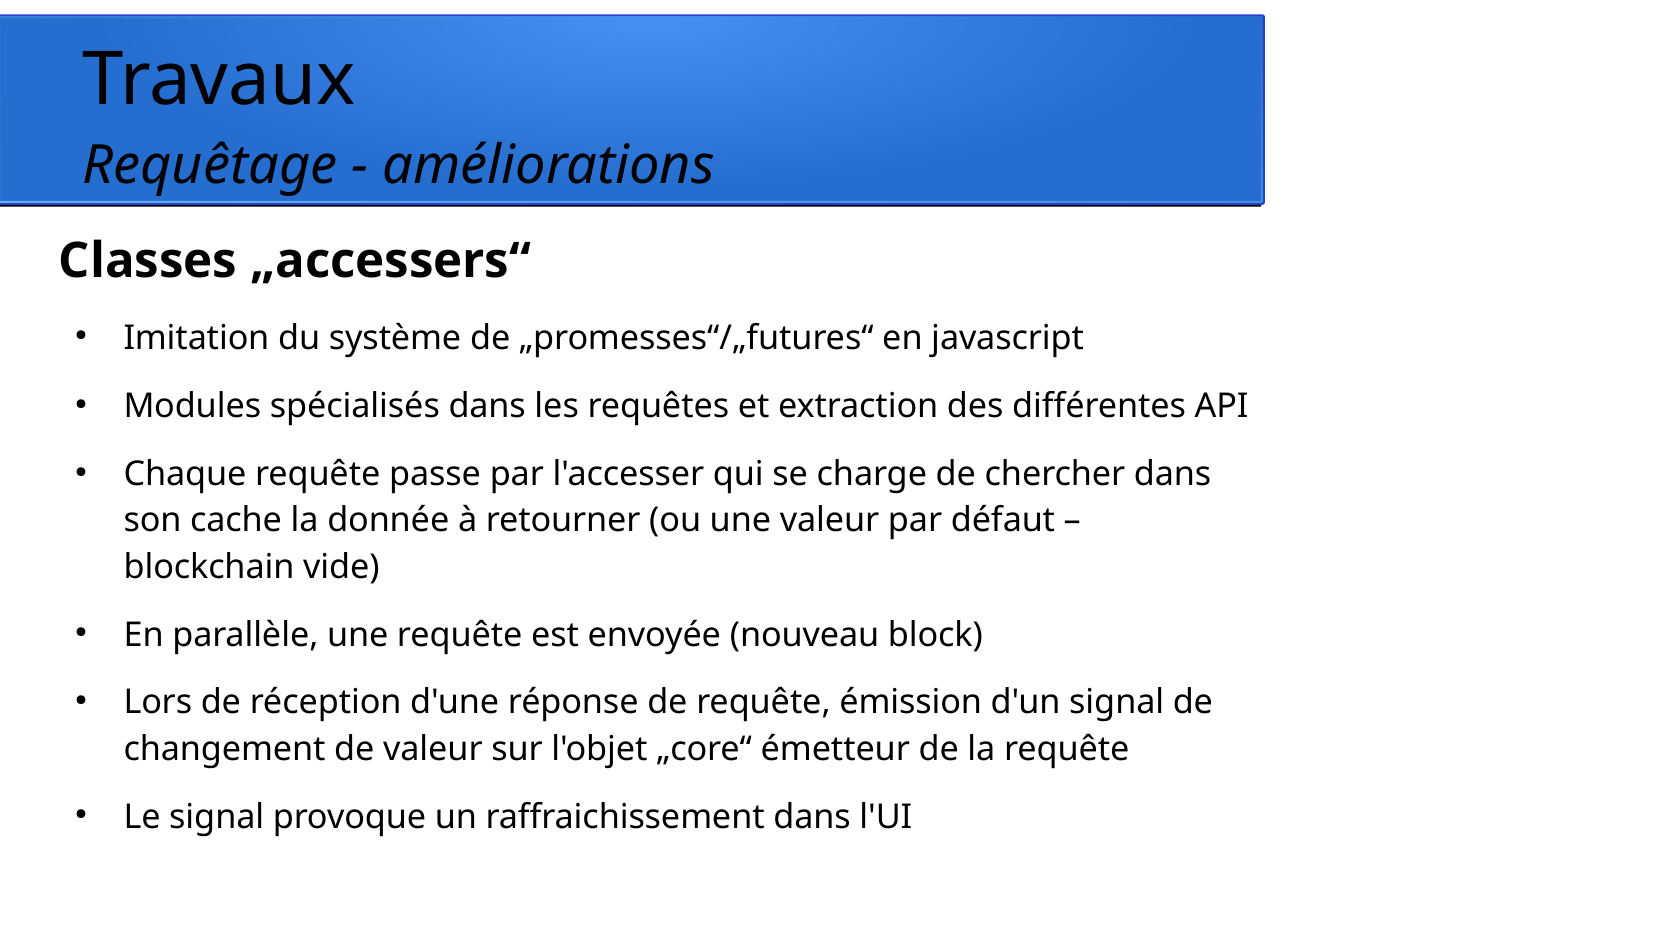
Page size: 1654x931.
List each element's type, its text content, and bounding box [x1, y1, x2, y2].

list Classes „accessers“ Imitation du système de „promesses“/„futures“ en javascript Modules spécialisés dans les requêtes et extraction des différentes API Chaque requête passe par l'accesser qui se charge de chercher dans son cache la donnée à retourner (ou une valeur par défaut – blockchain vide) En parallèle, une requête est envoyée (nouveau block) Lors de réception d'une réponse de requête, émission d'un signal de changement de valeur sur l'objet „core“ émetteur de la requête Le signal provoque un raffraichissement dans l'UI [59, 224, 1253, 863]
title Travaux Requêtage - améliorations [82, 28, 1235, 196]
